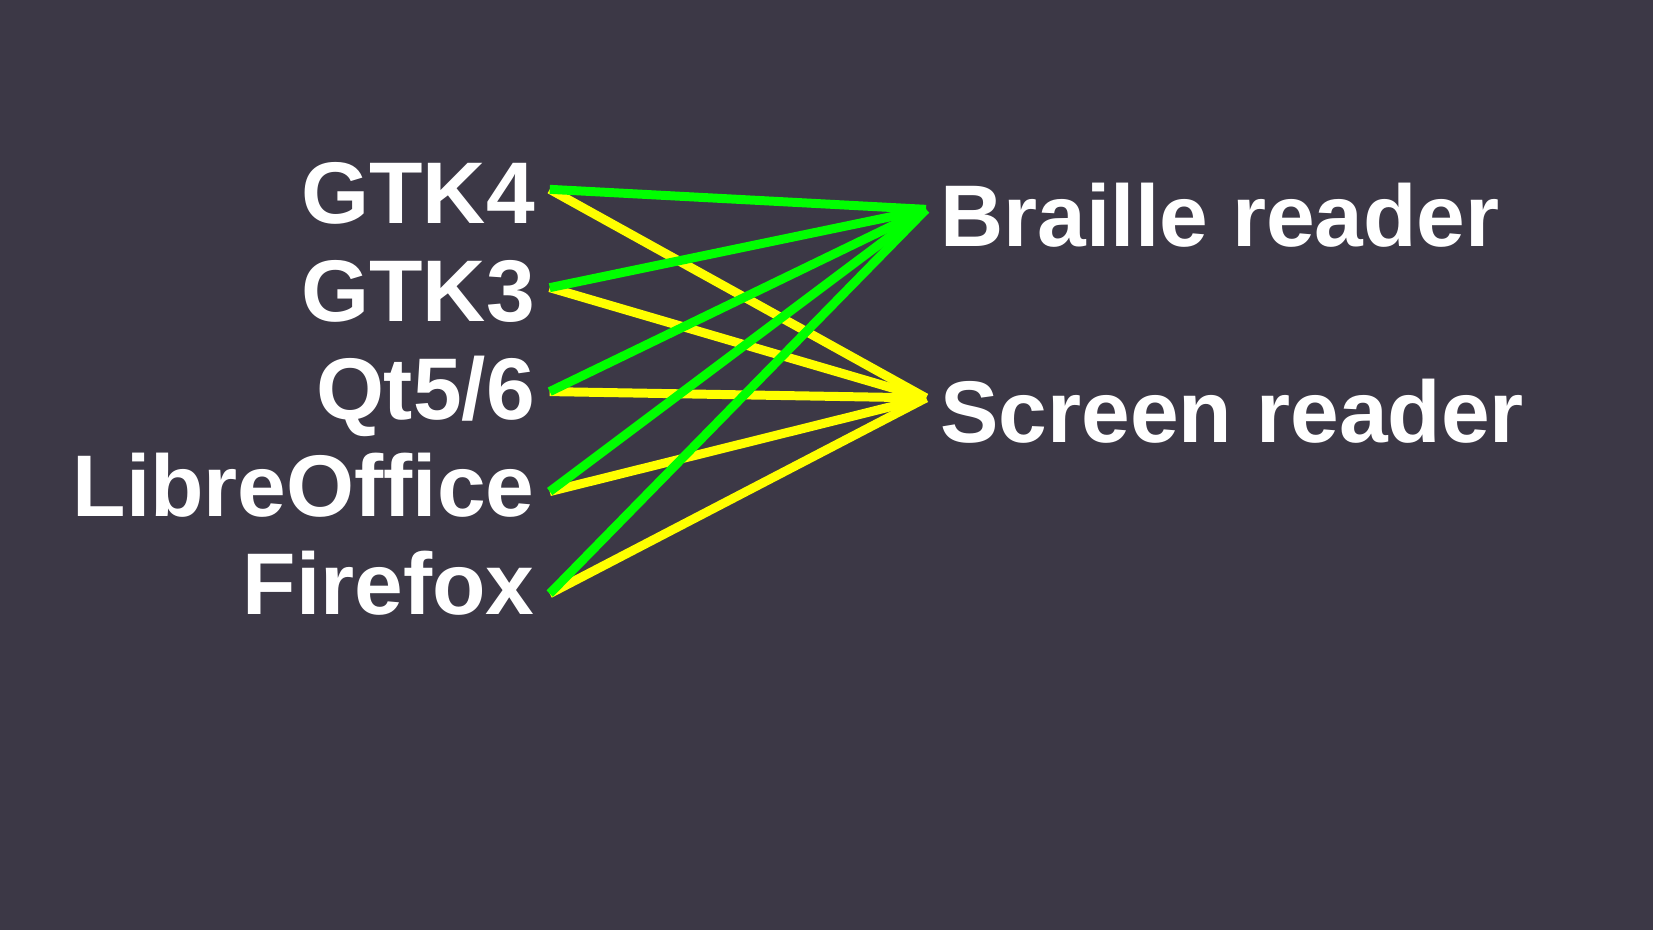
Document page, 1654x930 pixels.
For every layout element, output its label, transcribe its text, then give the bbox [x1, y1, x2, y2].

text_box GTK4 GTK3 Qt5/6 LibreOffice Firefox [23, 137, 550, 641]
text_box Braille reader Screen reader [925, 160, 1641, 664]
